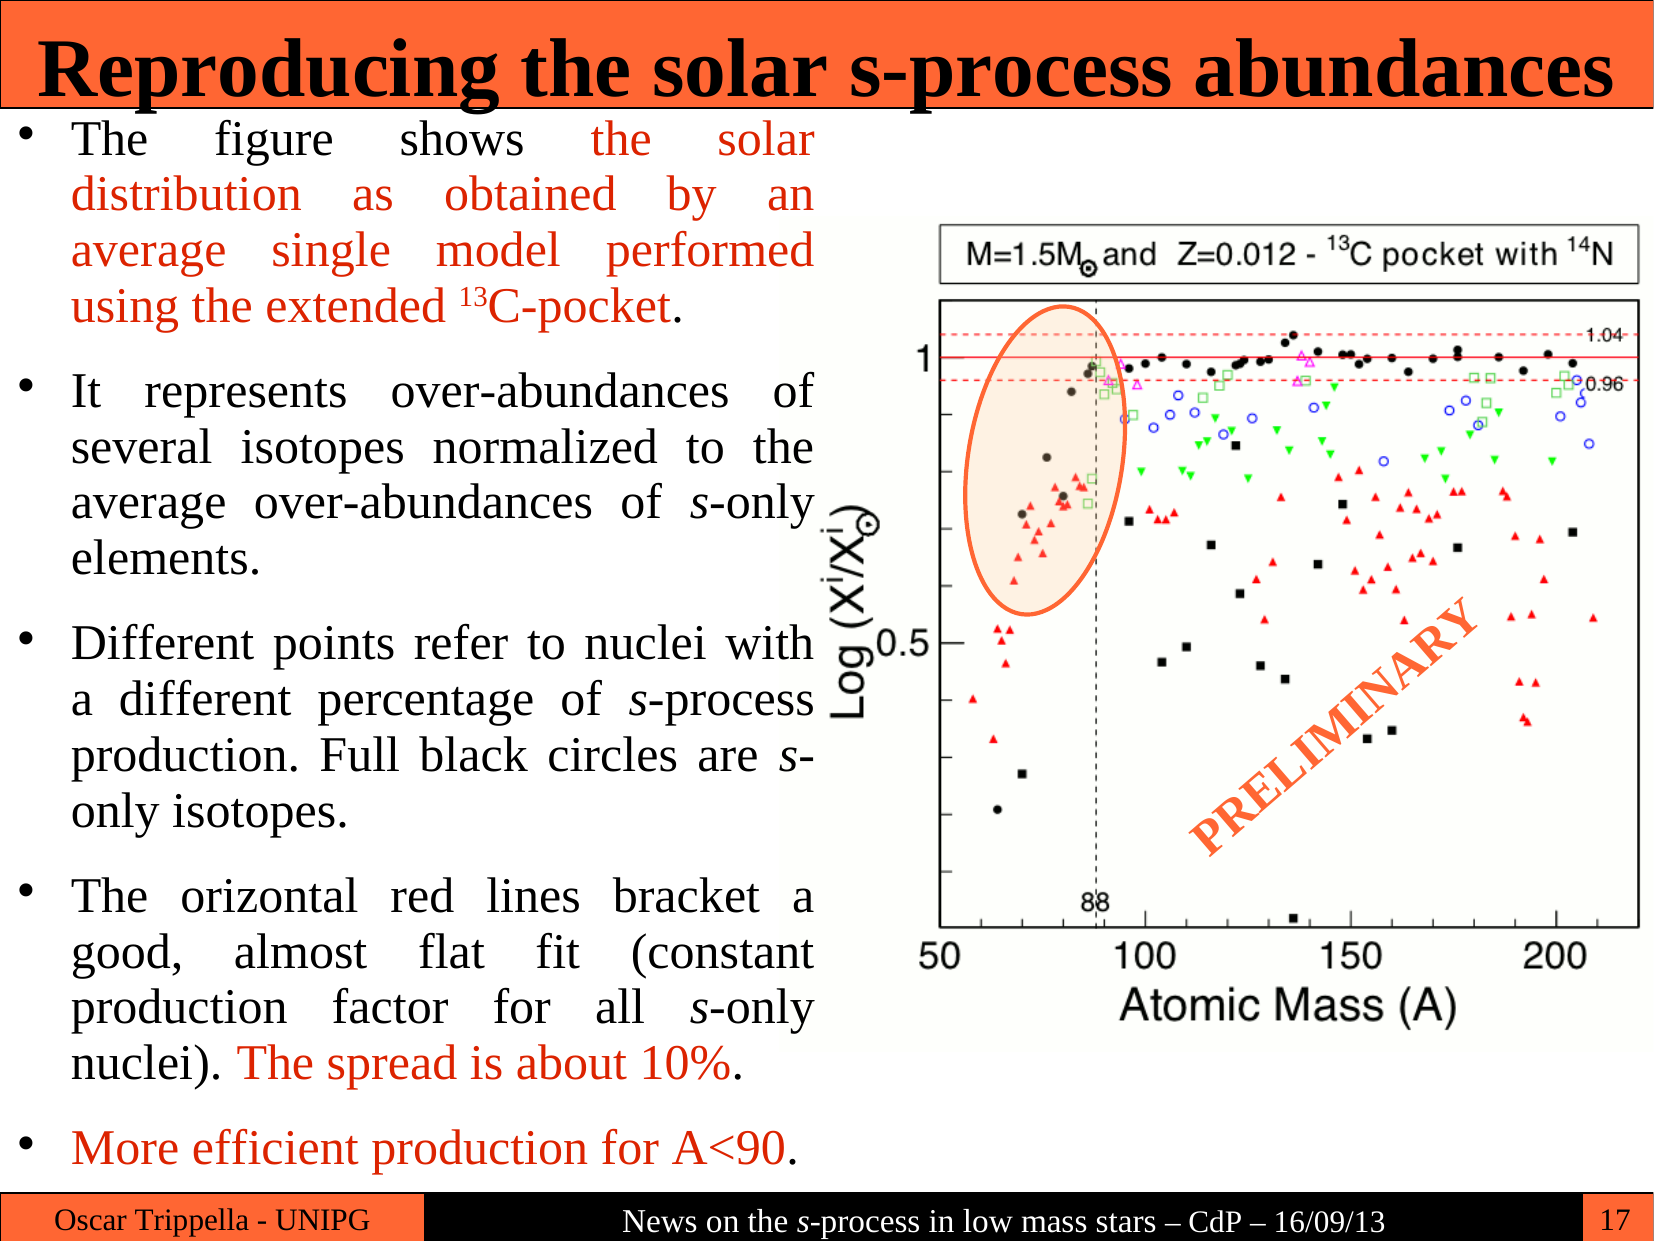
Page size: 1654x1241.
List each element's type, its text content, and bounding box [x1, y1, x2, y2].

picture [815, 216, 1654, 1052]
text_box Reproducing the solar s-process abundances [0, 0, 1654, 108]
text_box News on the s-process in low mass stars – CdP – 16/09/13 [425, 1192, 1583, 1241]
text_box 17 [1583, 1192, 1654, 1241]
text_box [965, 306, 1126, 615]
text_box PRELIMINARY [1164, 571, 1508, 882]
text_box Oscar Trippella - UNIPG [0, 1192, 425, 1241]
list The figure shows the solar distribution as obtained by an average single model performed using the extended 13C-pocket. It represents over-abundances of several isotopes normalized to the average over-abundances of s-only elements. Different points refer to nuclei with a different percentage of s-process production. Full black circles are s-only isotopes. The orizontal red lines bracket a good, almost flat fit (constant production factor for all s-only nuclei). The spread is about 10%. More efficient production for A<90. [0, 107, 815, 1192]
